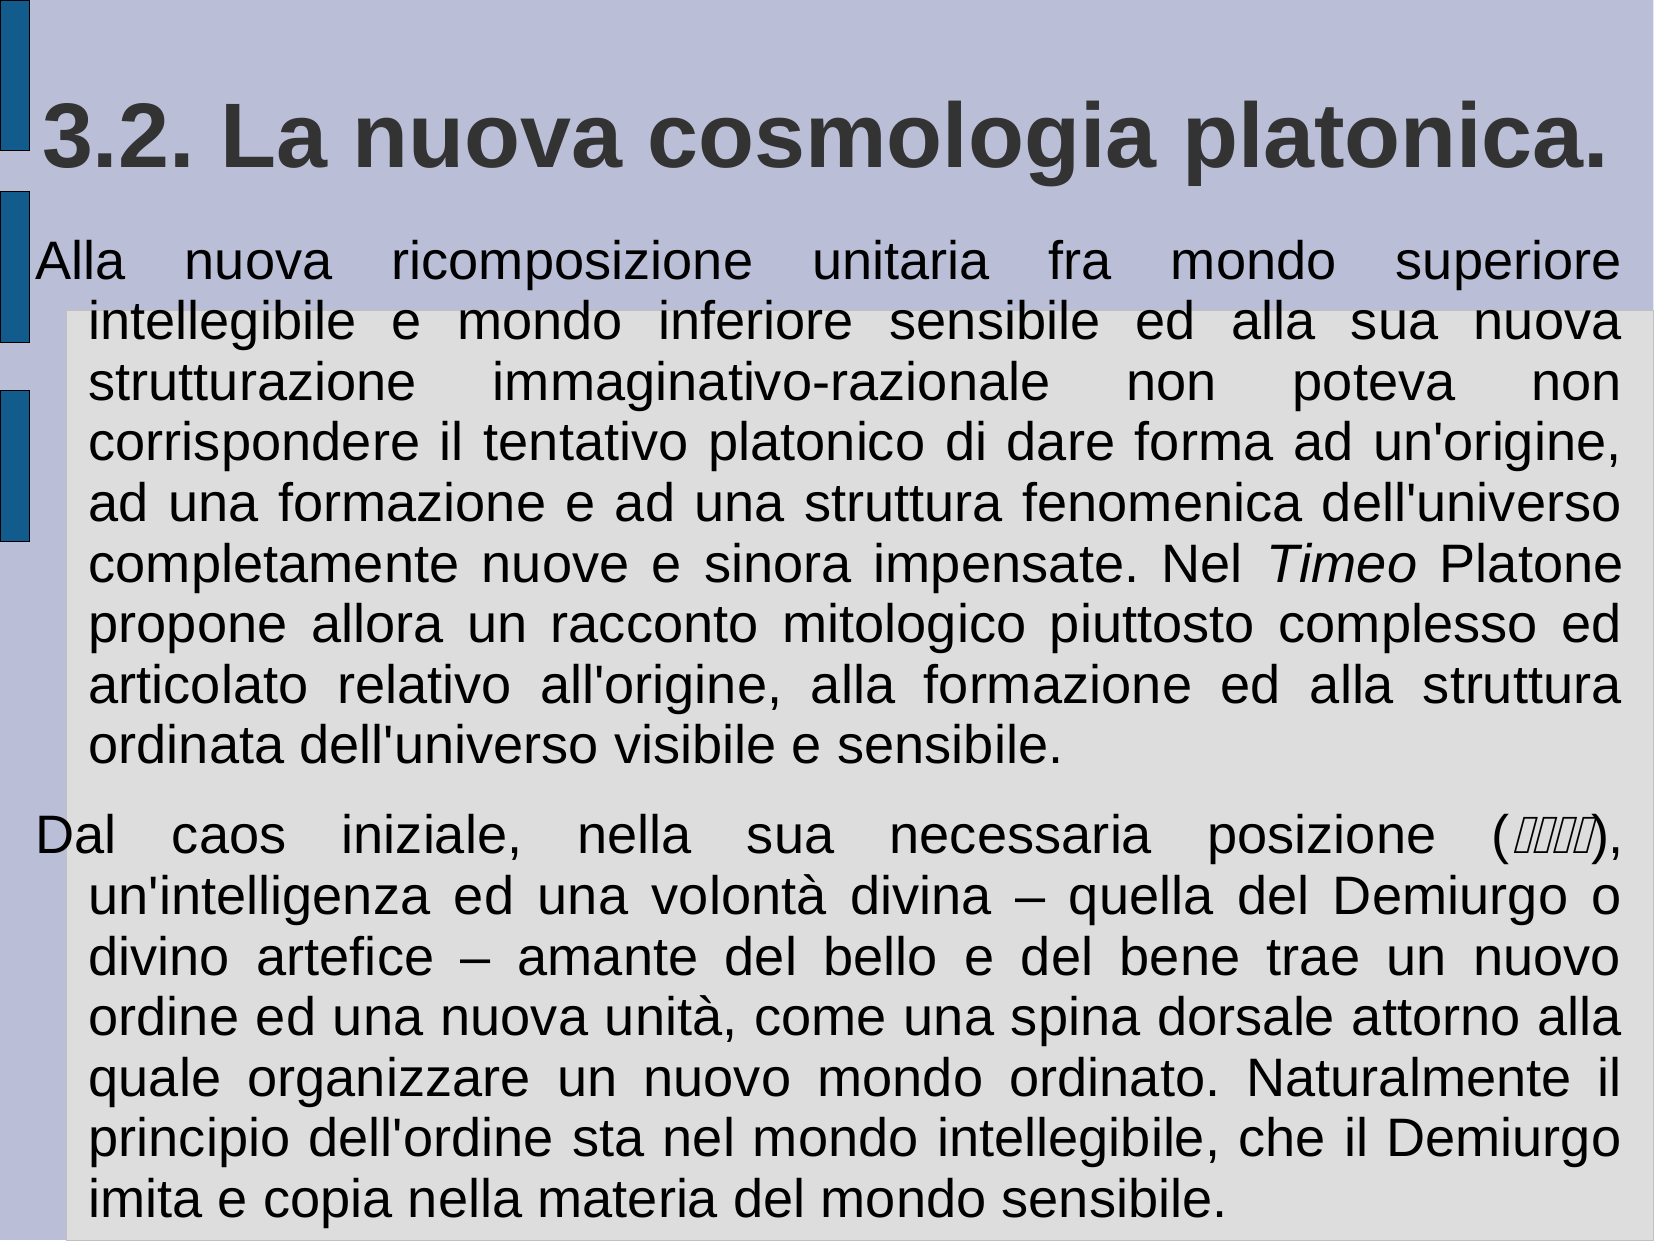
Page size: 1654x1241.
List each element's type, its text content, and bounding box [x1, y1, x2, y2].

list Alla nuova ricomposizione unitaria fra mondo superiore intellegibile e mondo inferiore sensibile ed alla sua nuova strutturazione immaginativo-razionale non poteva non corrispondere il tentativo platonico di dare forma ad un'origine, ad una formazione e ad una struttura fenomenica dell'universo completamente nuove e sinora impensate. Nel Timeo Platone propone allora un racconto mitologico piuttosto complesso ed articolato relativo all'origine, alla formazione ed alla struttura ordinata dell'universo visibile e sensibile. Dal caos iniziale, nella sua necessaria posizione (), un'intelligenza ed una volontà divina – quella del Demiurgo o divino artefice – amante del bello e del bene trae un nuovo ordine ed una nuova unità, come una spina dorsale attorno alla quale organizzare un nuovo mondo ordinato. Naturalmente il principio dell'ordine sta nel mondo intellegibile, che il Demiurgo imita e copia nella materia del mondo sensibile. [17, 230, 1625, 1238]
title 3.2. La nuova cosmologia platonica. [29, 32, 1625, 230]
